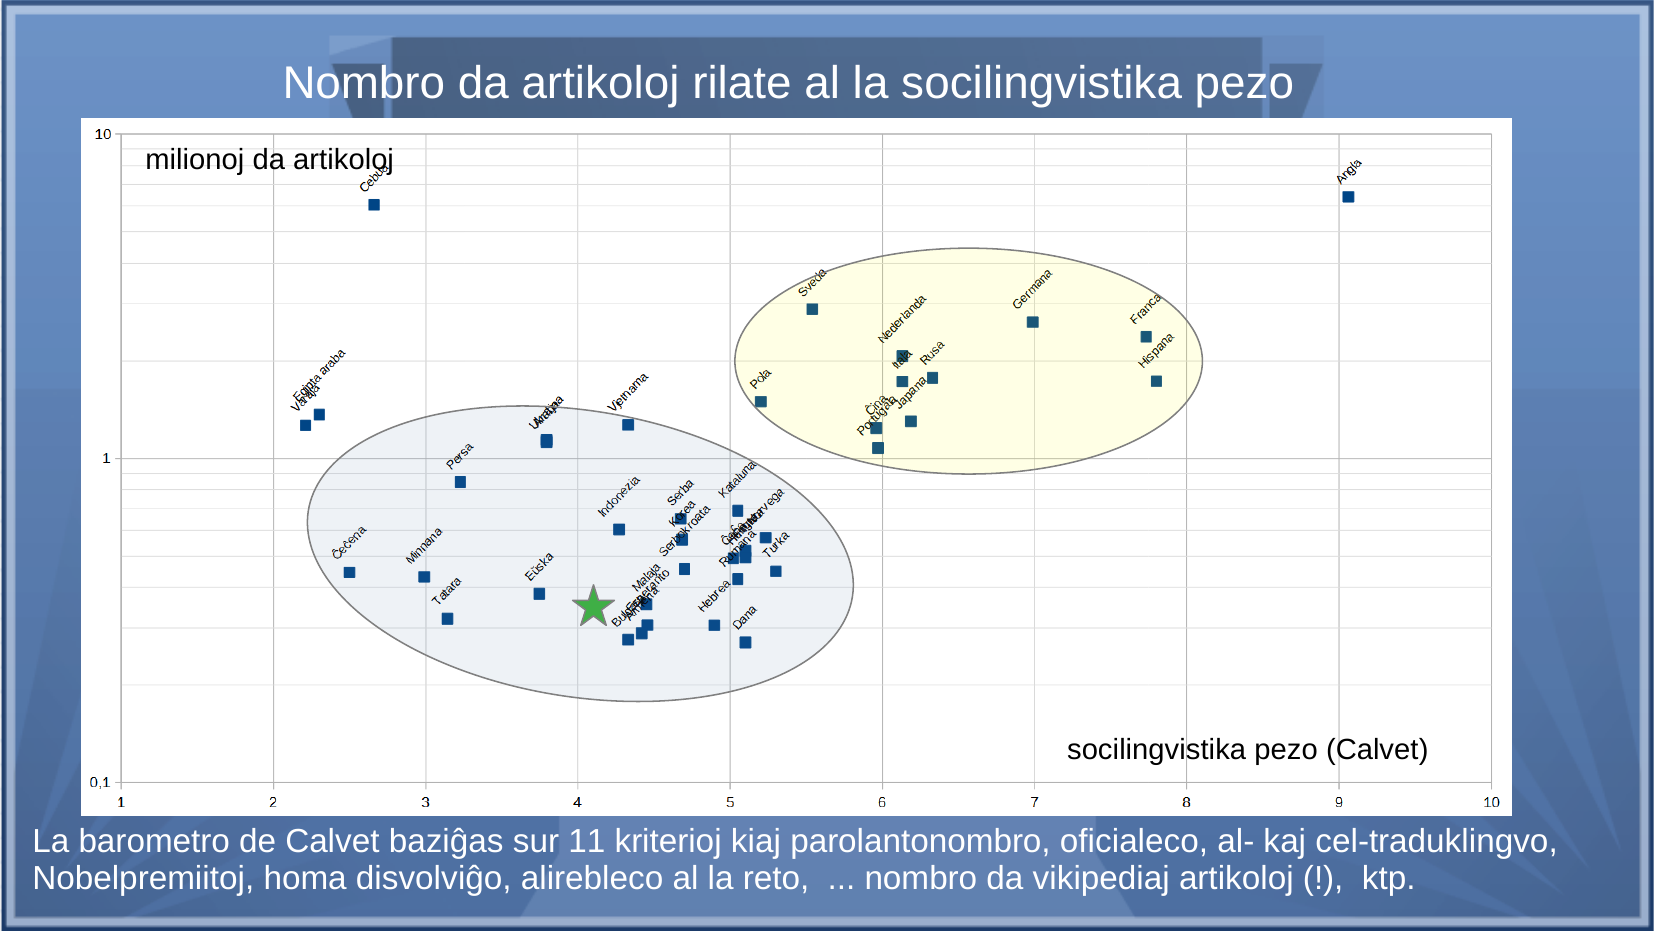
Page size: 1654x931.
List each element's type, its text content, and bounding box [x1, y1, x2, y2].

text_box socilingvistika pezo (Calvet) [1052, 723, 1482, 772]
text_box [734, 248, 1203, 475]
text_box [307, 405, 854, 702]
picture [0, 0, 1654, 931]
text_box La barometro de Calvet baziĝas sur 11 kriterioj kiaj parolantonombro, oficialeco, al- kaj cel-traduklingvo, Nobelpremiitoj, homa disvolviĝo, alirebleco al la reto, ... nombro da vikipediaj artikoloj (!), ktp. [17, 813, 1622, 931]
text_box milionoj da artikoloj [130, 134, 415, 182]
title Nombro da artikoloj rilate al la socilingvistika pezo [241, 22, 1337, 118]
